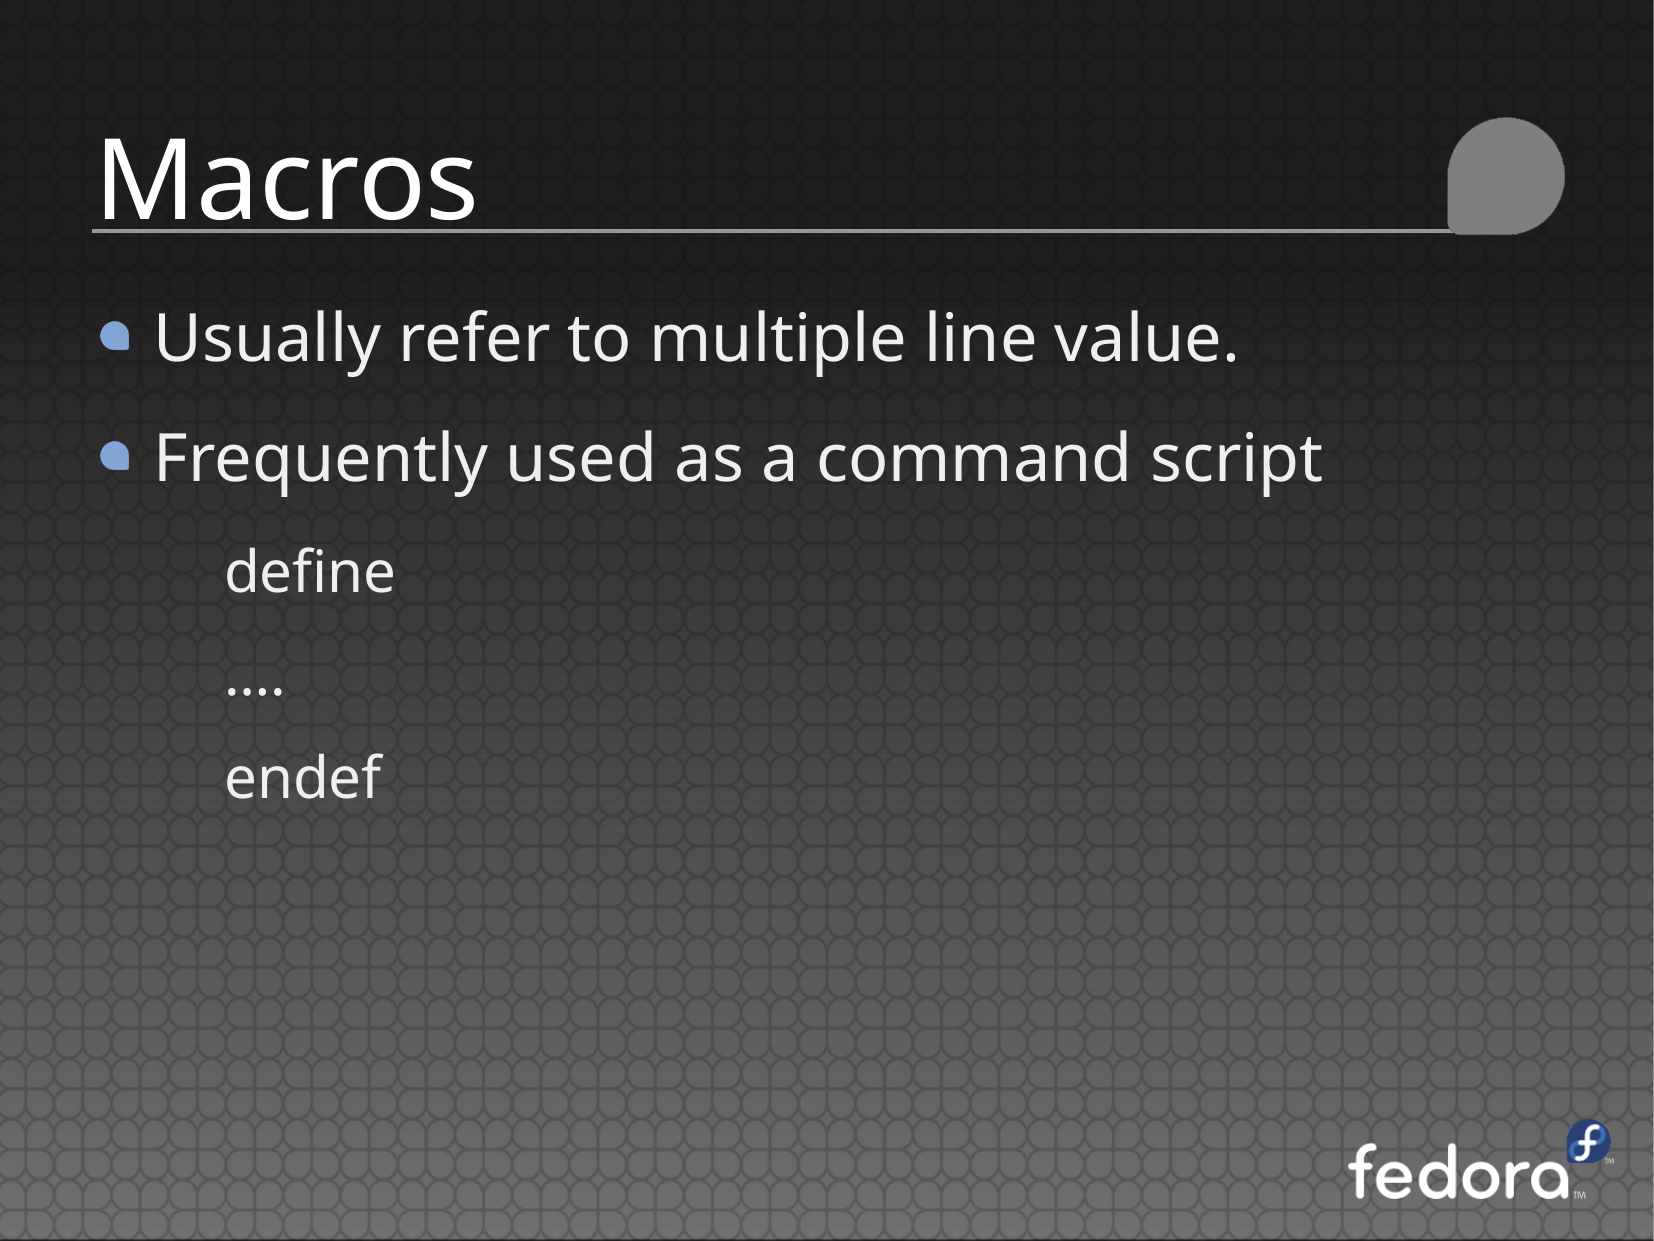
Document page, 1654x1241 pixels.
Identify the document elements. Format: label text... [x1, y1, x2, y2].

title Macros [94, 100, 1426, 251]
list Usually refer to multiple line value. Frequently used as a command script define …. endef [82, 290, 1571, 1094]
picture [0, 0, 1654, 1241]
